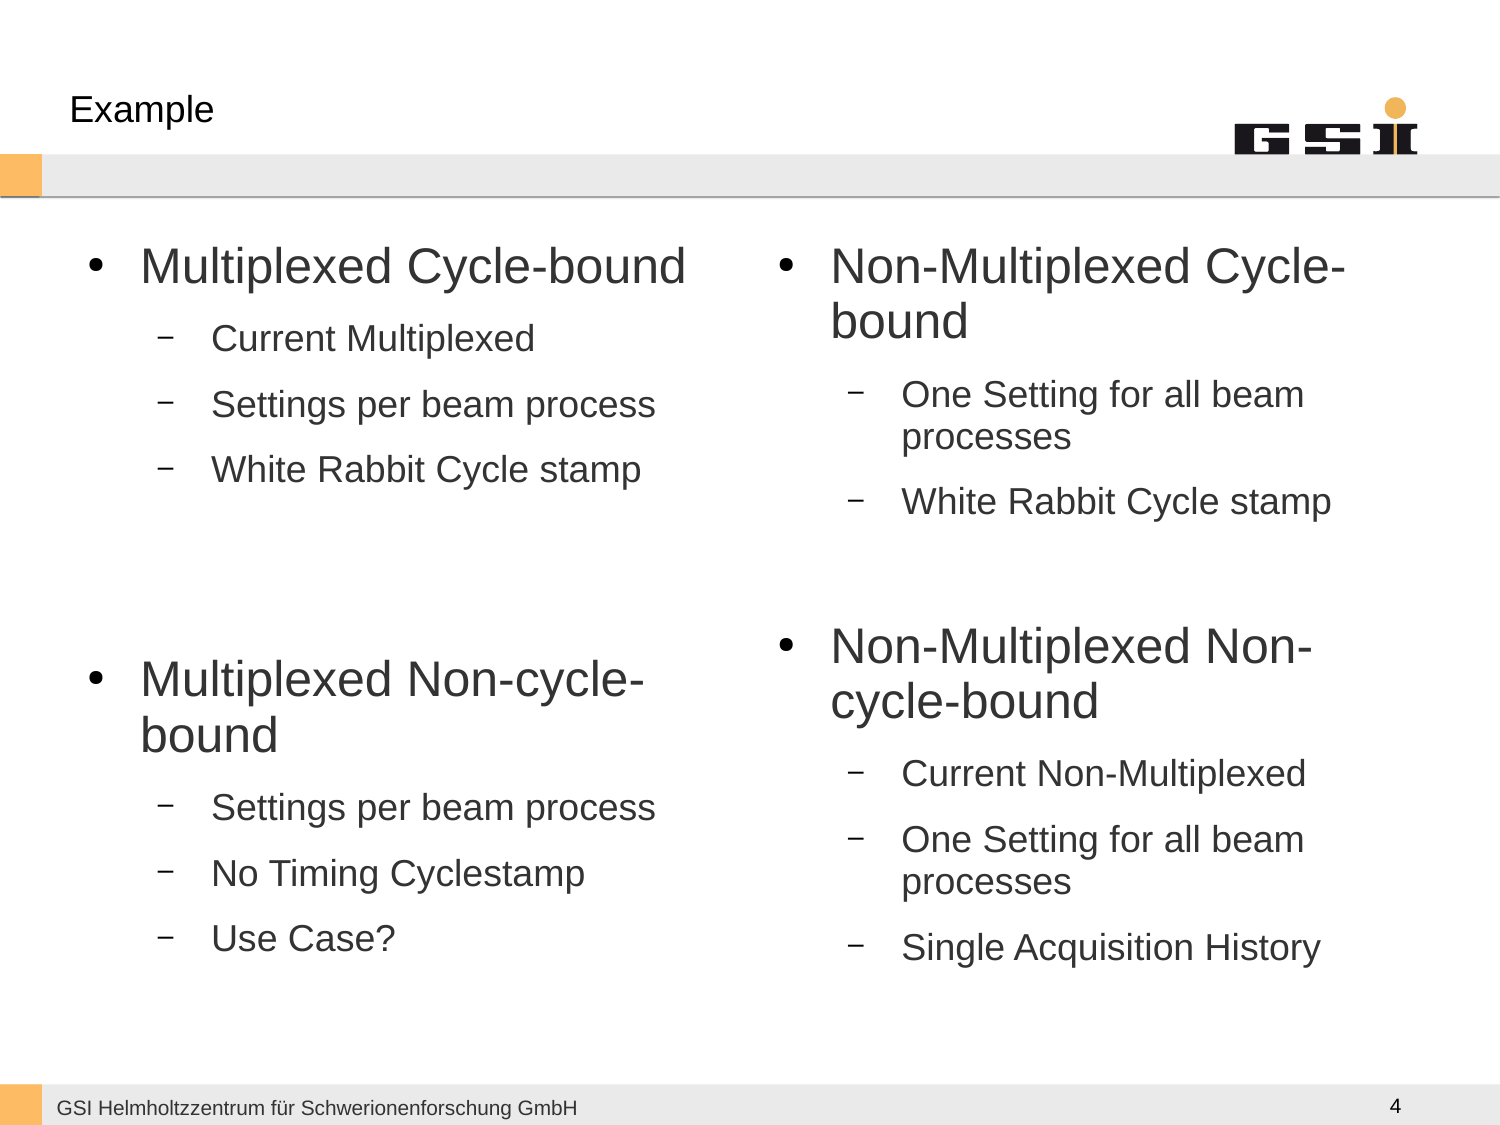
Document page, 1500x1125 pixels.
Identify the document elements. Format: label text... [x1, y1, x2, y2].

list Multiplexed Cycle-bound Current Multiplexed Settings per beam process White Rabbit Cycle stamp Multiplexed Non-cycle-bound Settings per beam process No Timing Cyclestamp Use Case? [69, 237, 727, 1043]
title Example [69, 44, 986, 174]
picture [1233, 95, 1419, 154]
list Non-Multiplexed Cycle-bound One Setting for all beam processes White Rabbit Cycle stamp Non-Multiplexed Non-cycle-bound Current Non-Multiplexed One Setting for all beam processes Single Acquisition History [759, 237, 1417, 1043]
